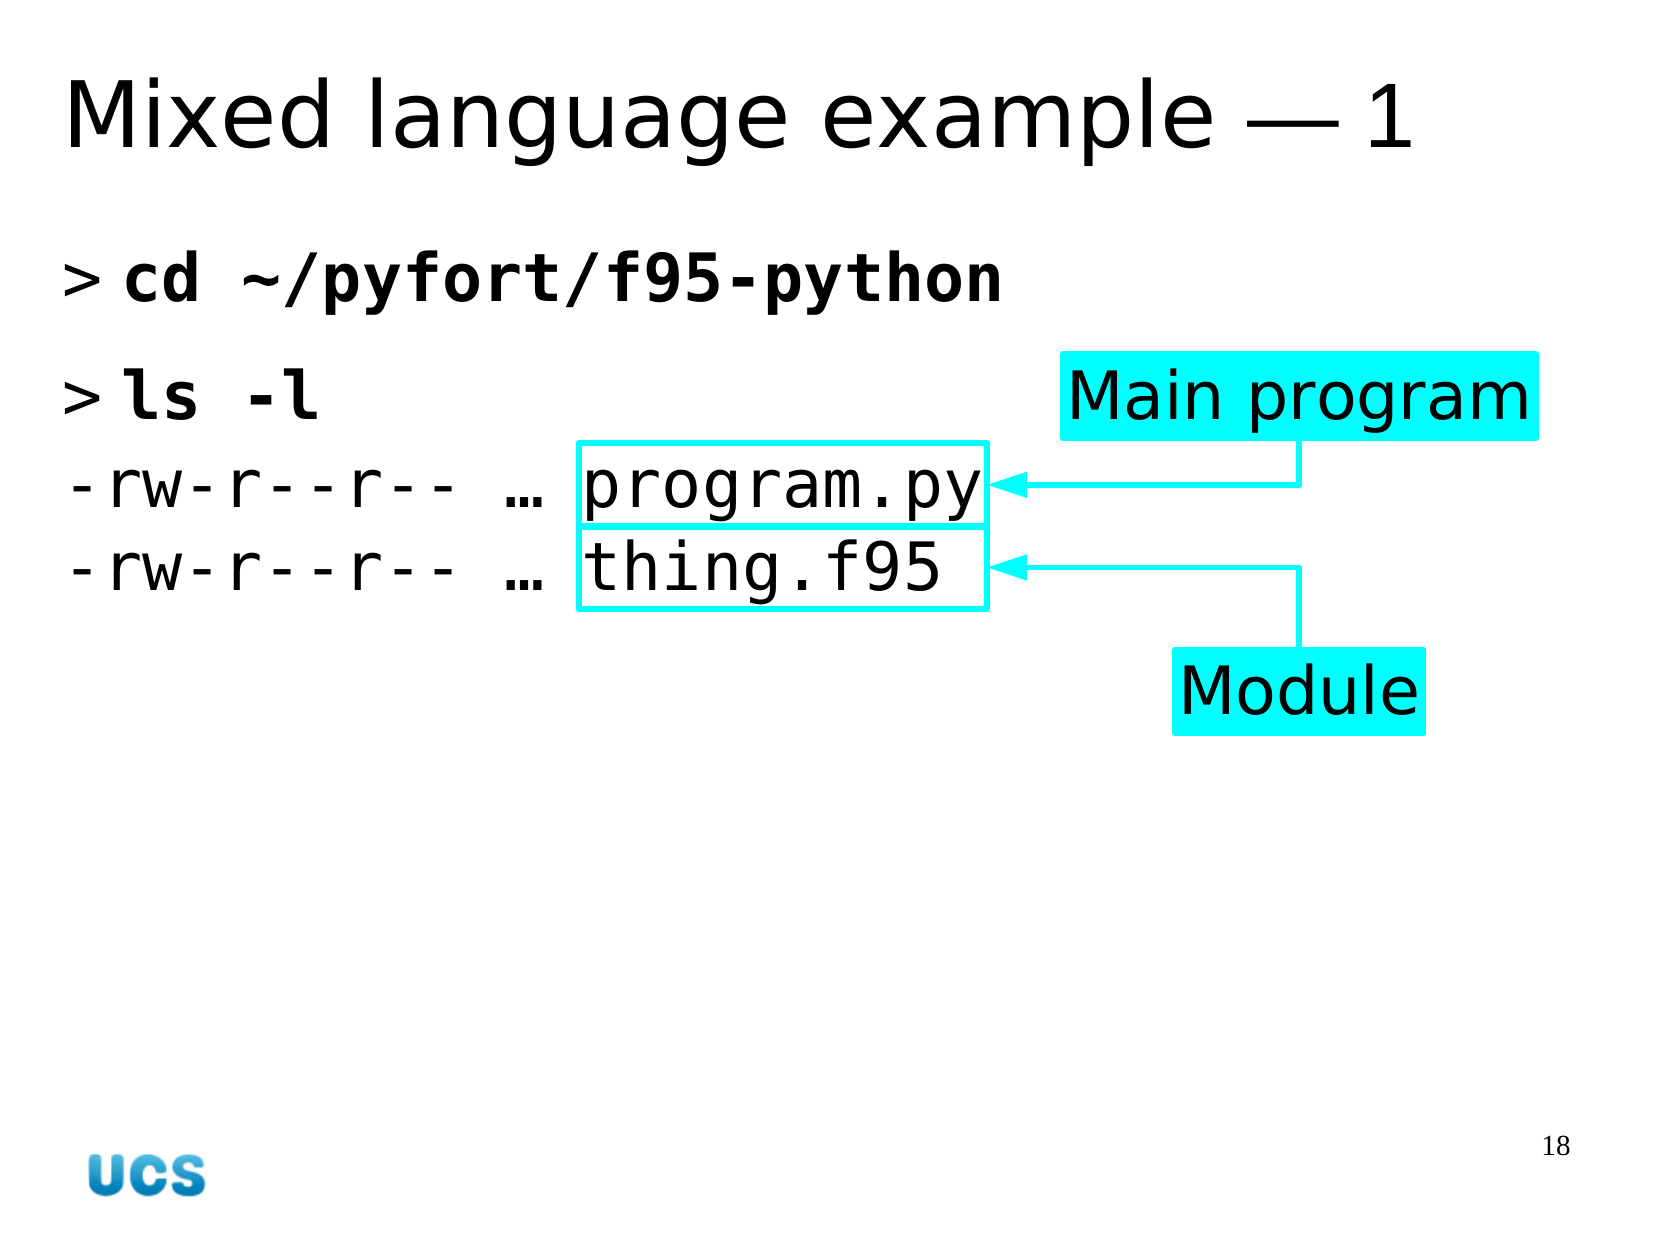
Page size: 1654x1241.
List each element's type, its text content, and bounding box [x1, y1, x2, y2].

text_box > [59, 354, 106, 439]
text_box Mixed language example — 1 [59, 59, 1420, 173]
text_box program.py [578, 442, 988, 523]
text_box Main program [1062, 354, 1536, 439]
text_box thing.f95 [578, 525, 988, 610]
text_box -rw-r--r-- … [59, 525, 549, 610]
text_box > [59, 236, 106, 321]
text_box -rw-r--r-- … [59, 442, 549, 525]
picture [88, 1153, 206, 1198]
text_box cd ~/pyfort/f95-python [118, 236, 1010, 321]
text_box ls -l [118, 354, 326, 439]
text_box Module [1175, 649, 1424, 734]
